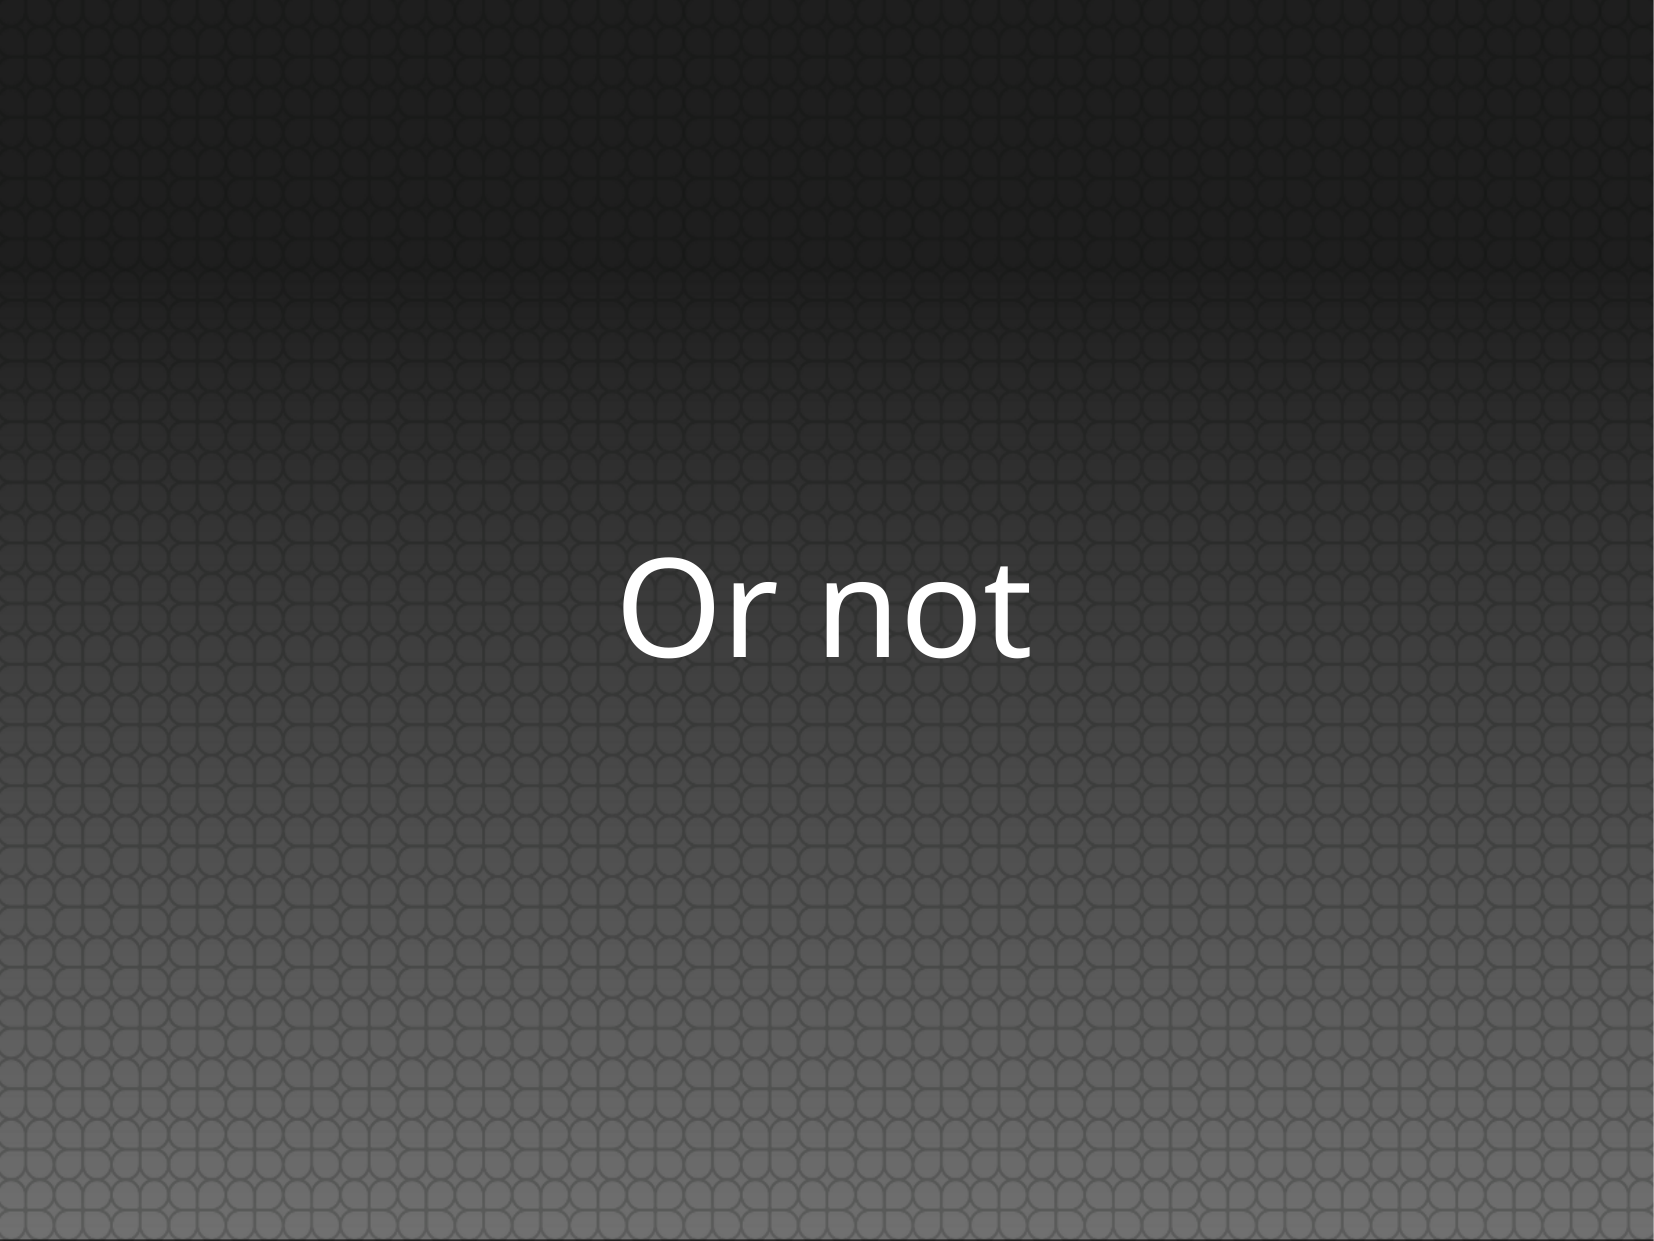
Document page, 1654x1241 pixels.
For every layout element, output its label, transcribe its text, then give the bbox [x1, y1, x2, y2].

title Or not [80, 443, 1569, 765]
picture [0, 0, 1654, 1241]
